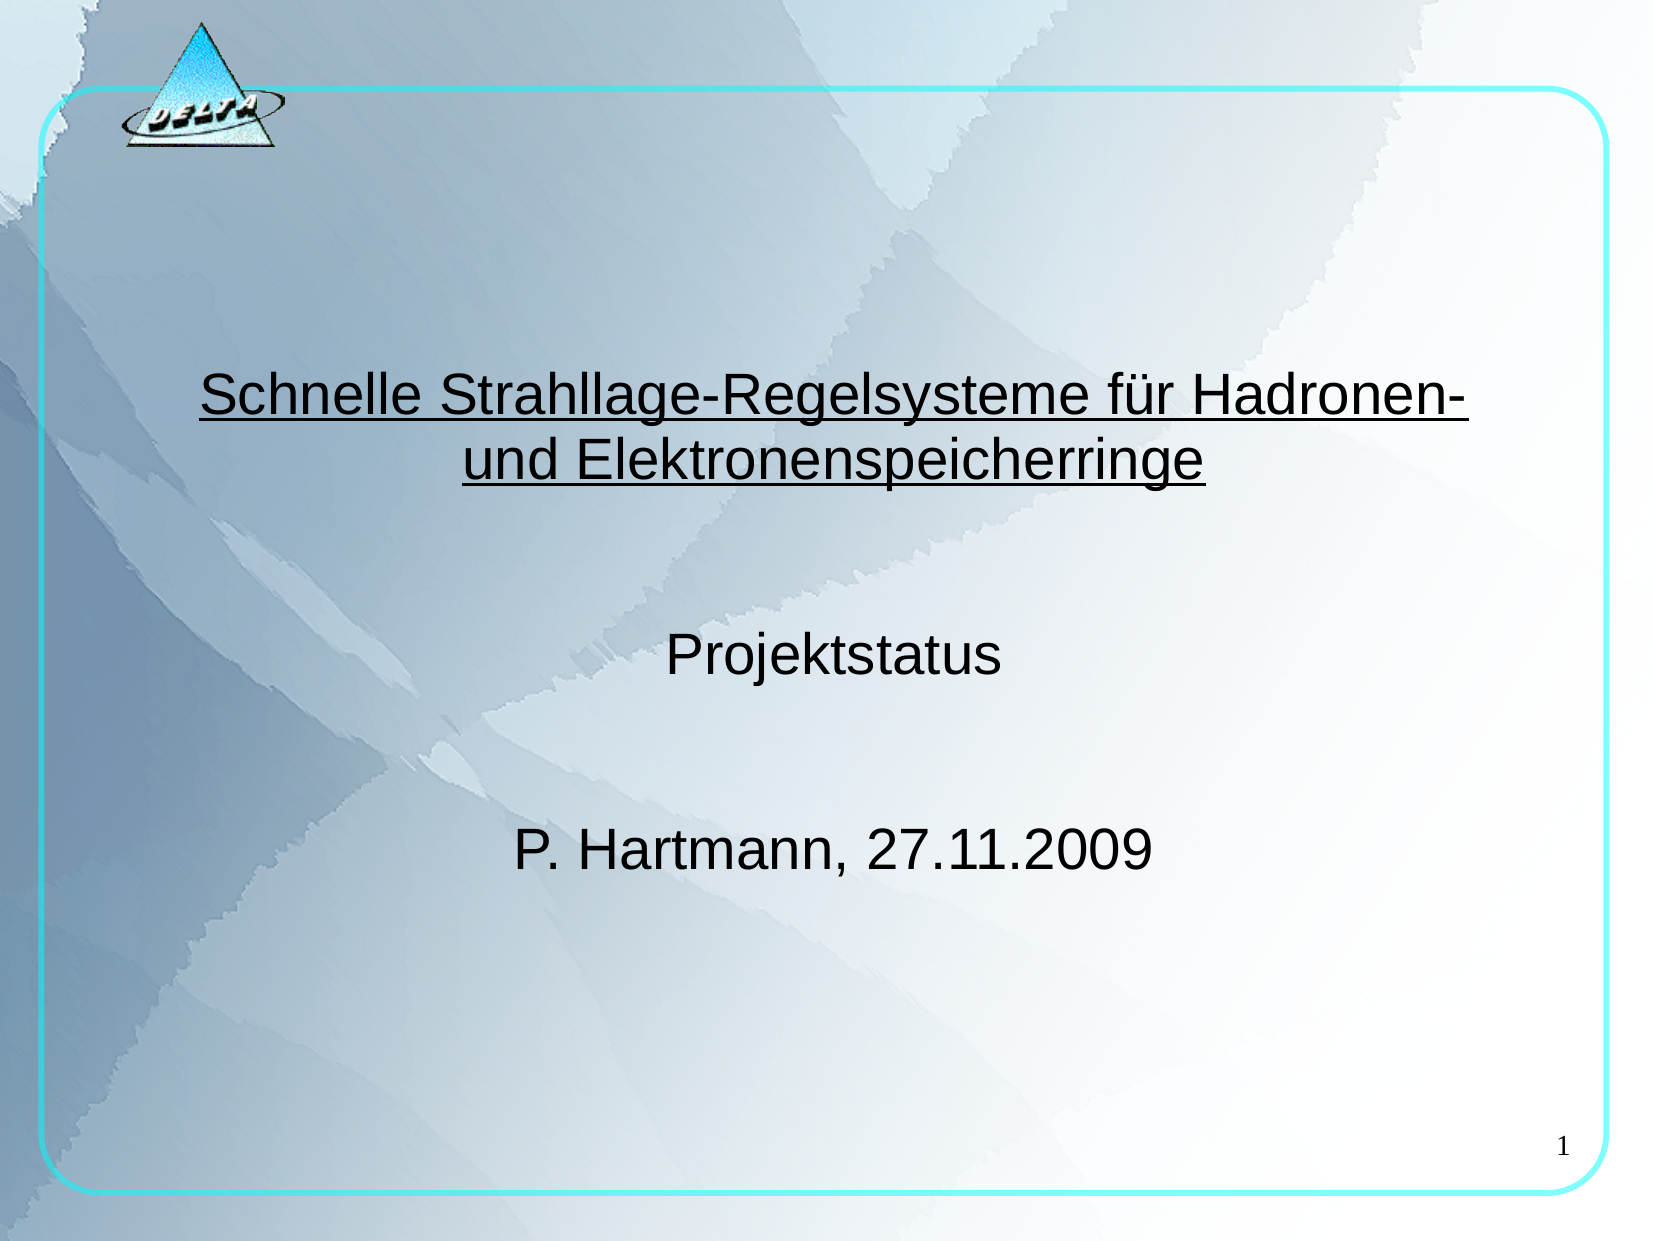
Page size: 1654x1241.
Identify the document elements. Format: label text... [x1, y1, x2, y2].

picture [0, 0, 1654, 1241]
text_box Schnelle Strahllage-Regelsysteme für Hadronen- und Elektronenspeicherringe Projektstatus P. Hartmann, 27.11.2009 [184, 354, 1483, 950]
